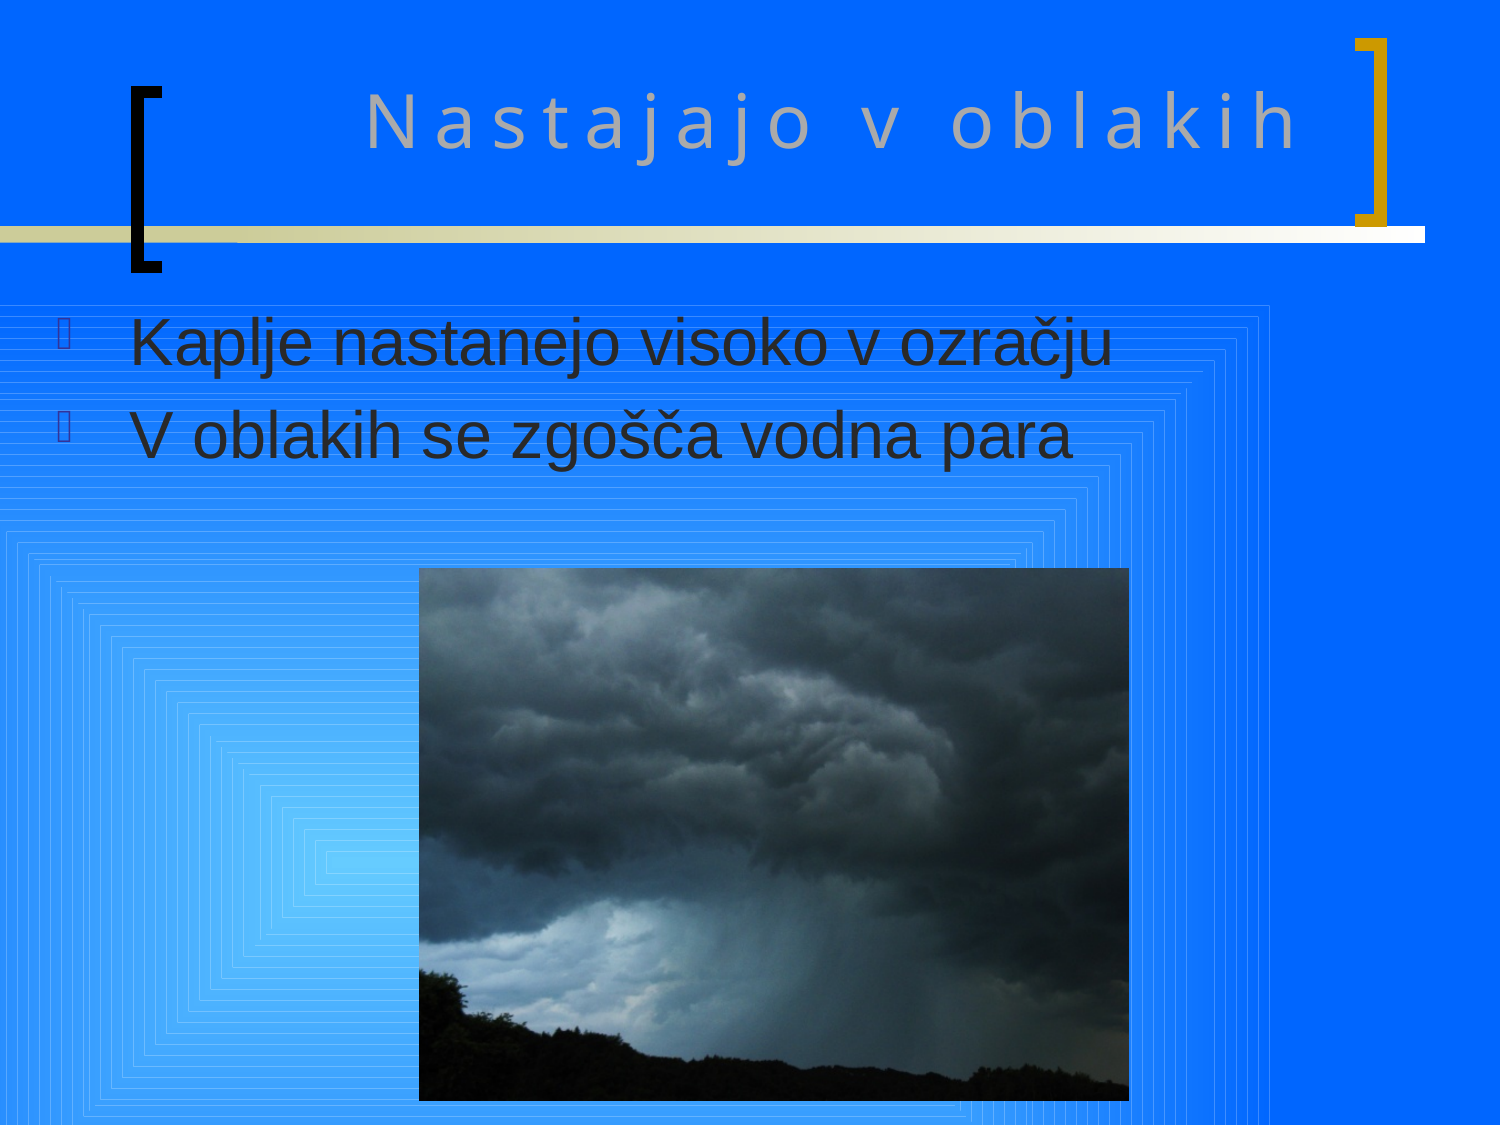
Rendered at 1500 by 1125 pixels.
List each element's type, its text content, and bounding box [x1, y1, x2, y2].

picture [419, 568, 1129, 1101]
text_box Nastajajo v oblakih [348, 66, 1135, 279]
list Kaplje nastanejo visoko v ozračju V oblakih se zgošča vodna para [41, 290, 1424, 587]
